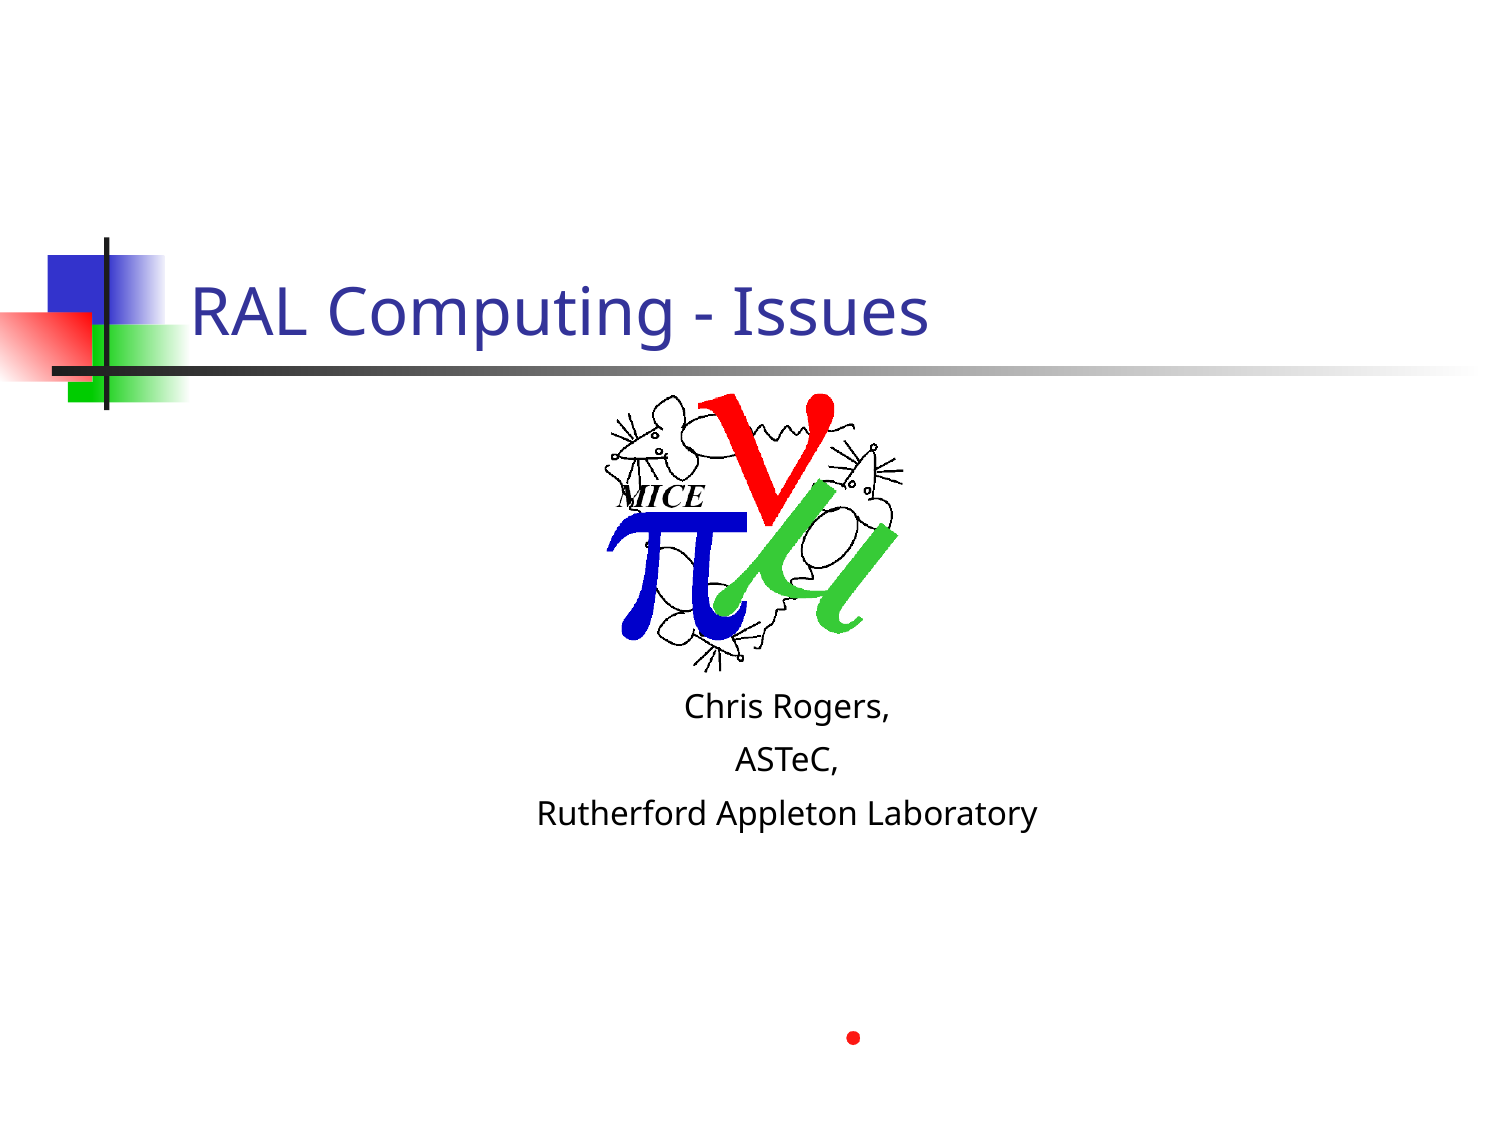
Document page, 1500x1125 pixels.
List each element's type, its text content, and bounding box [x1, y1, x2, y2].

picture [575, 376, 930, 674]
title RAL Computing - Issues [174, 159, 1450, 363]
subtitle Chris Rogers, ASTeC, Rutherford Appleton Laboratory [225, 674, 1276, 925]
picture [662, 962, 870, 1081]
